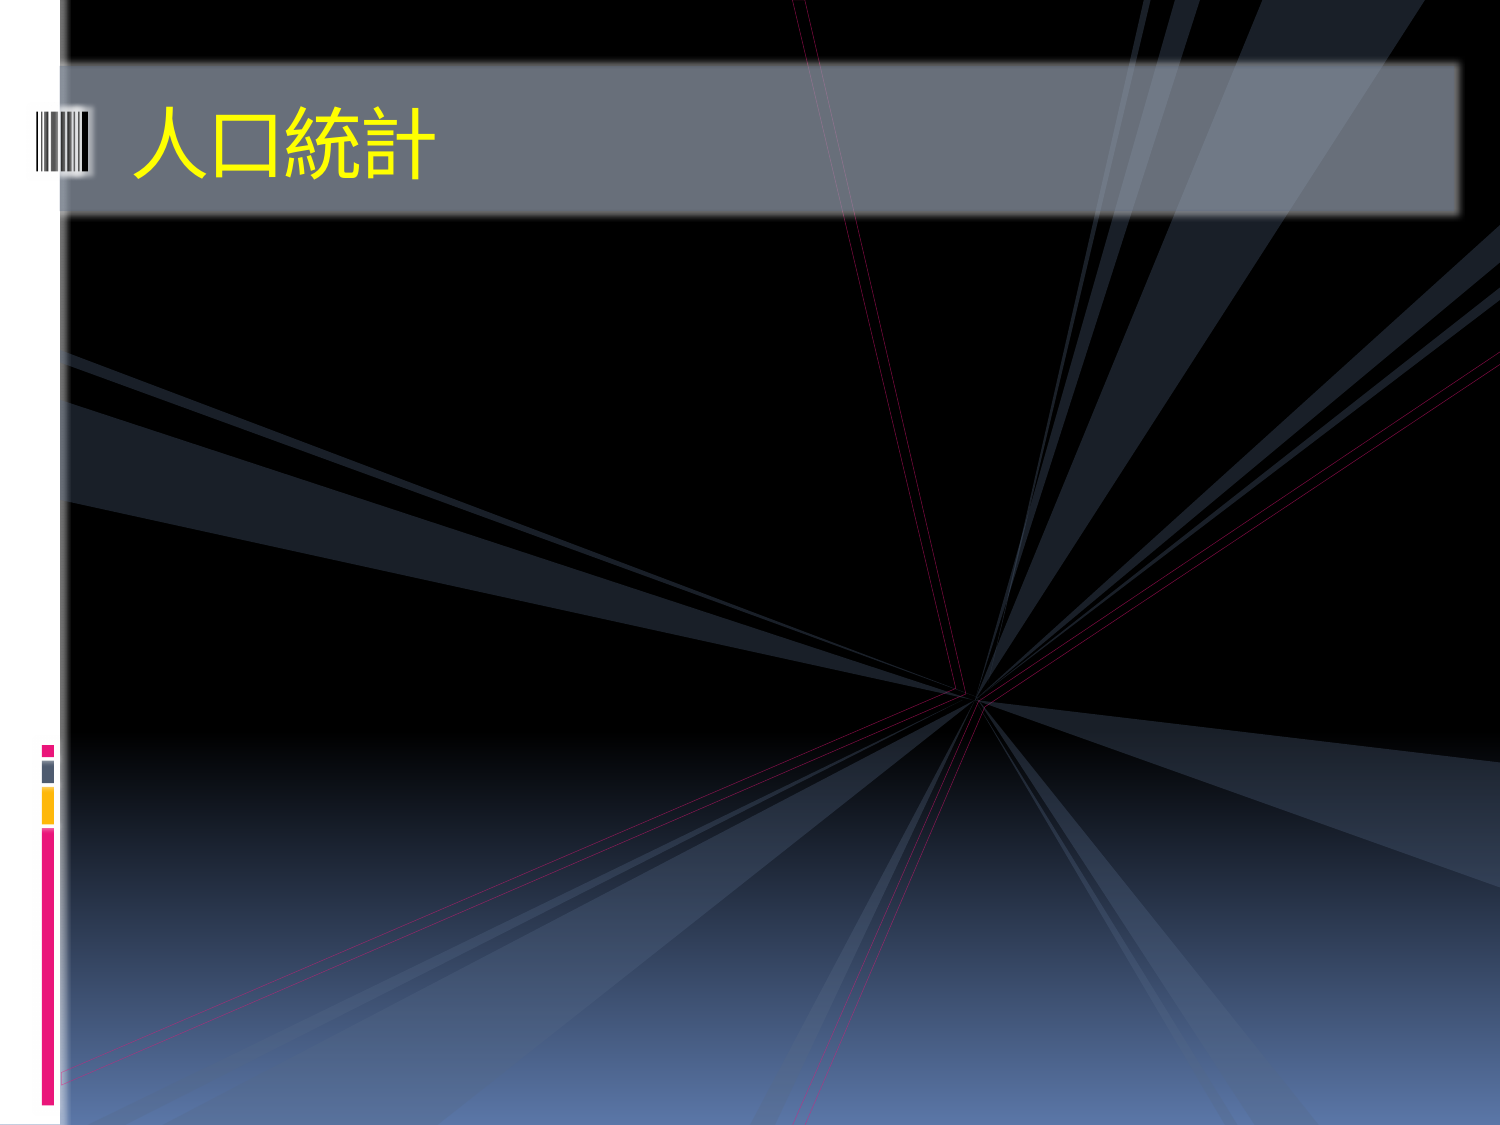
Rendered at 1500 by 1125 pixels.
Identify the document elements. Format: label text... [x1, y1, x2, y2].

title 人口統計 [115, 83, 1454, 212]
